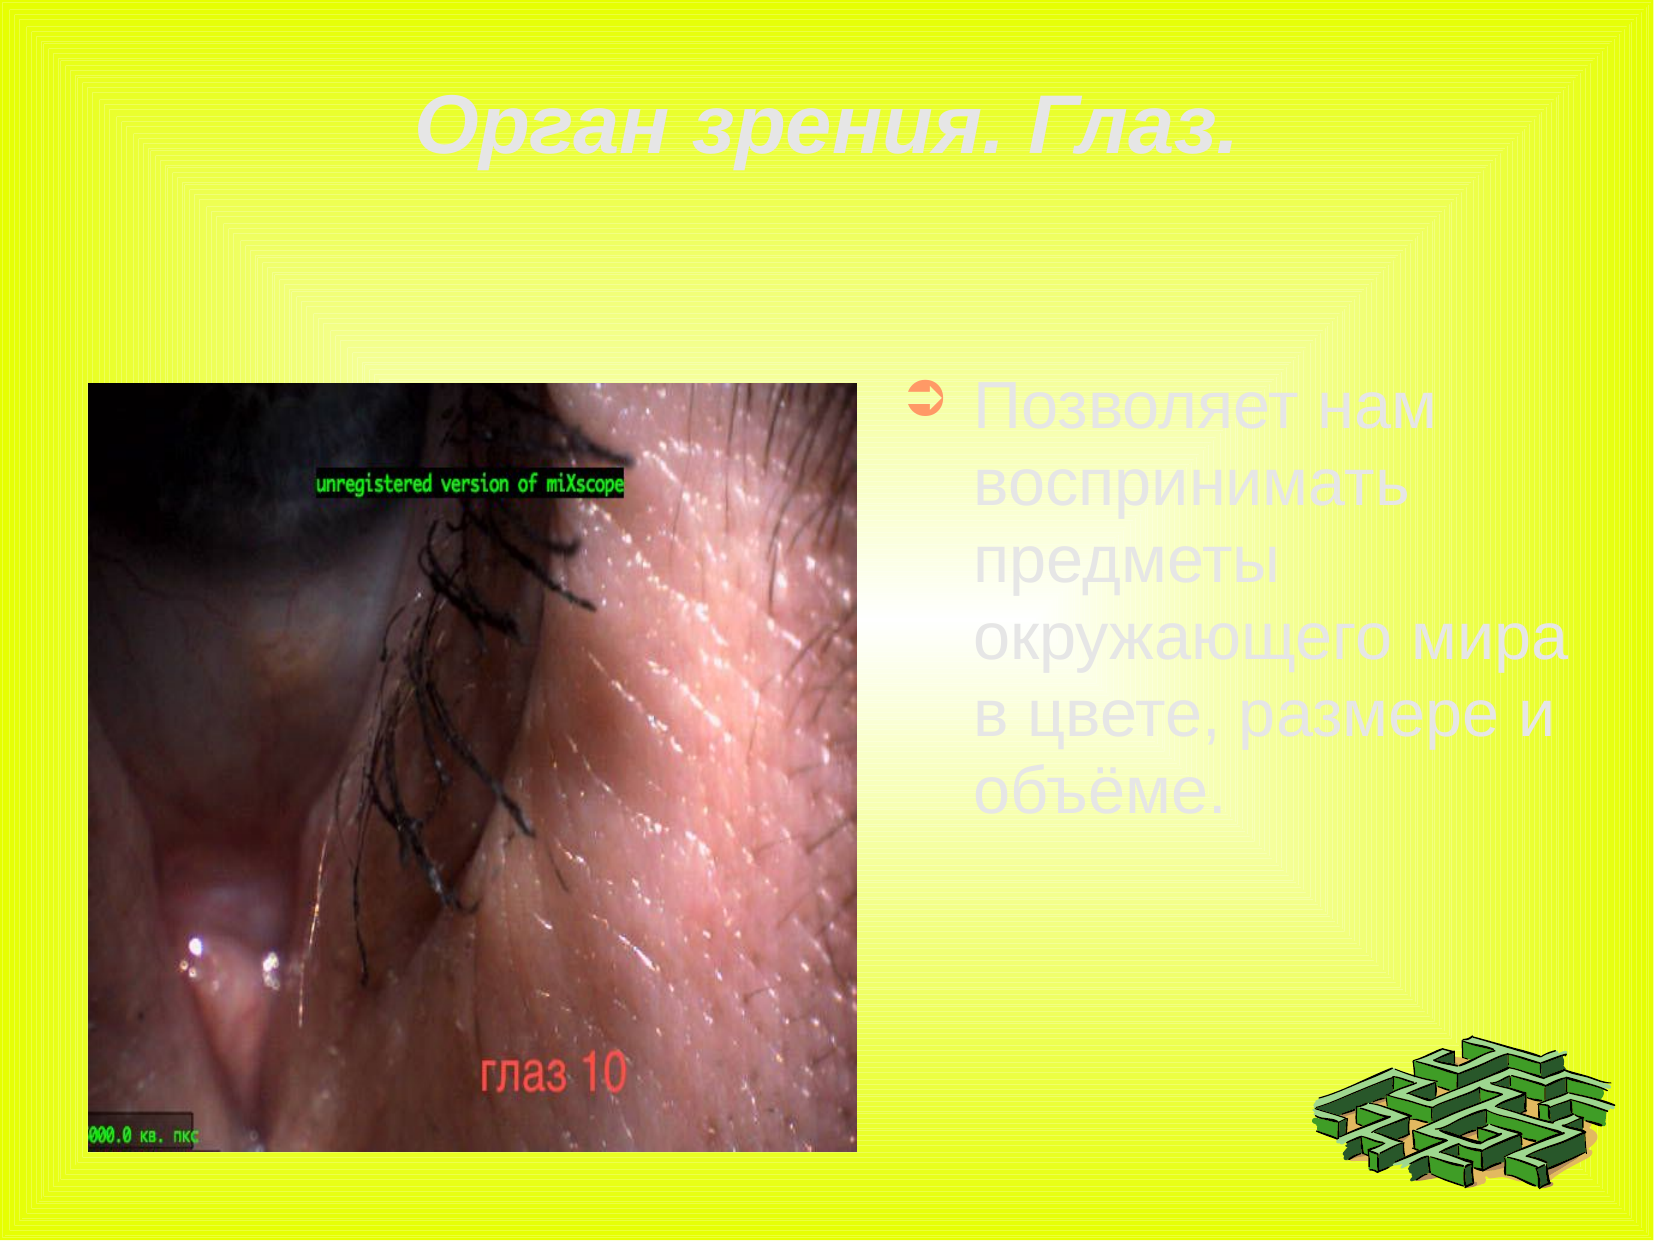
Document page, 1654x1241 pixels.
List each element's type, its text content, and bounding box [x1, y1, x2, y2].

list Позволяет нам воспринимать предметы окружающего мира в цвете, размере и объёме. [891, 364, 1570, 1169]
picture [88, 383, 857, 1152]
title Орган зрения. Глаз. [121, 26, 1534, 219]
